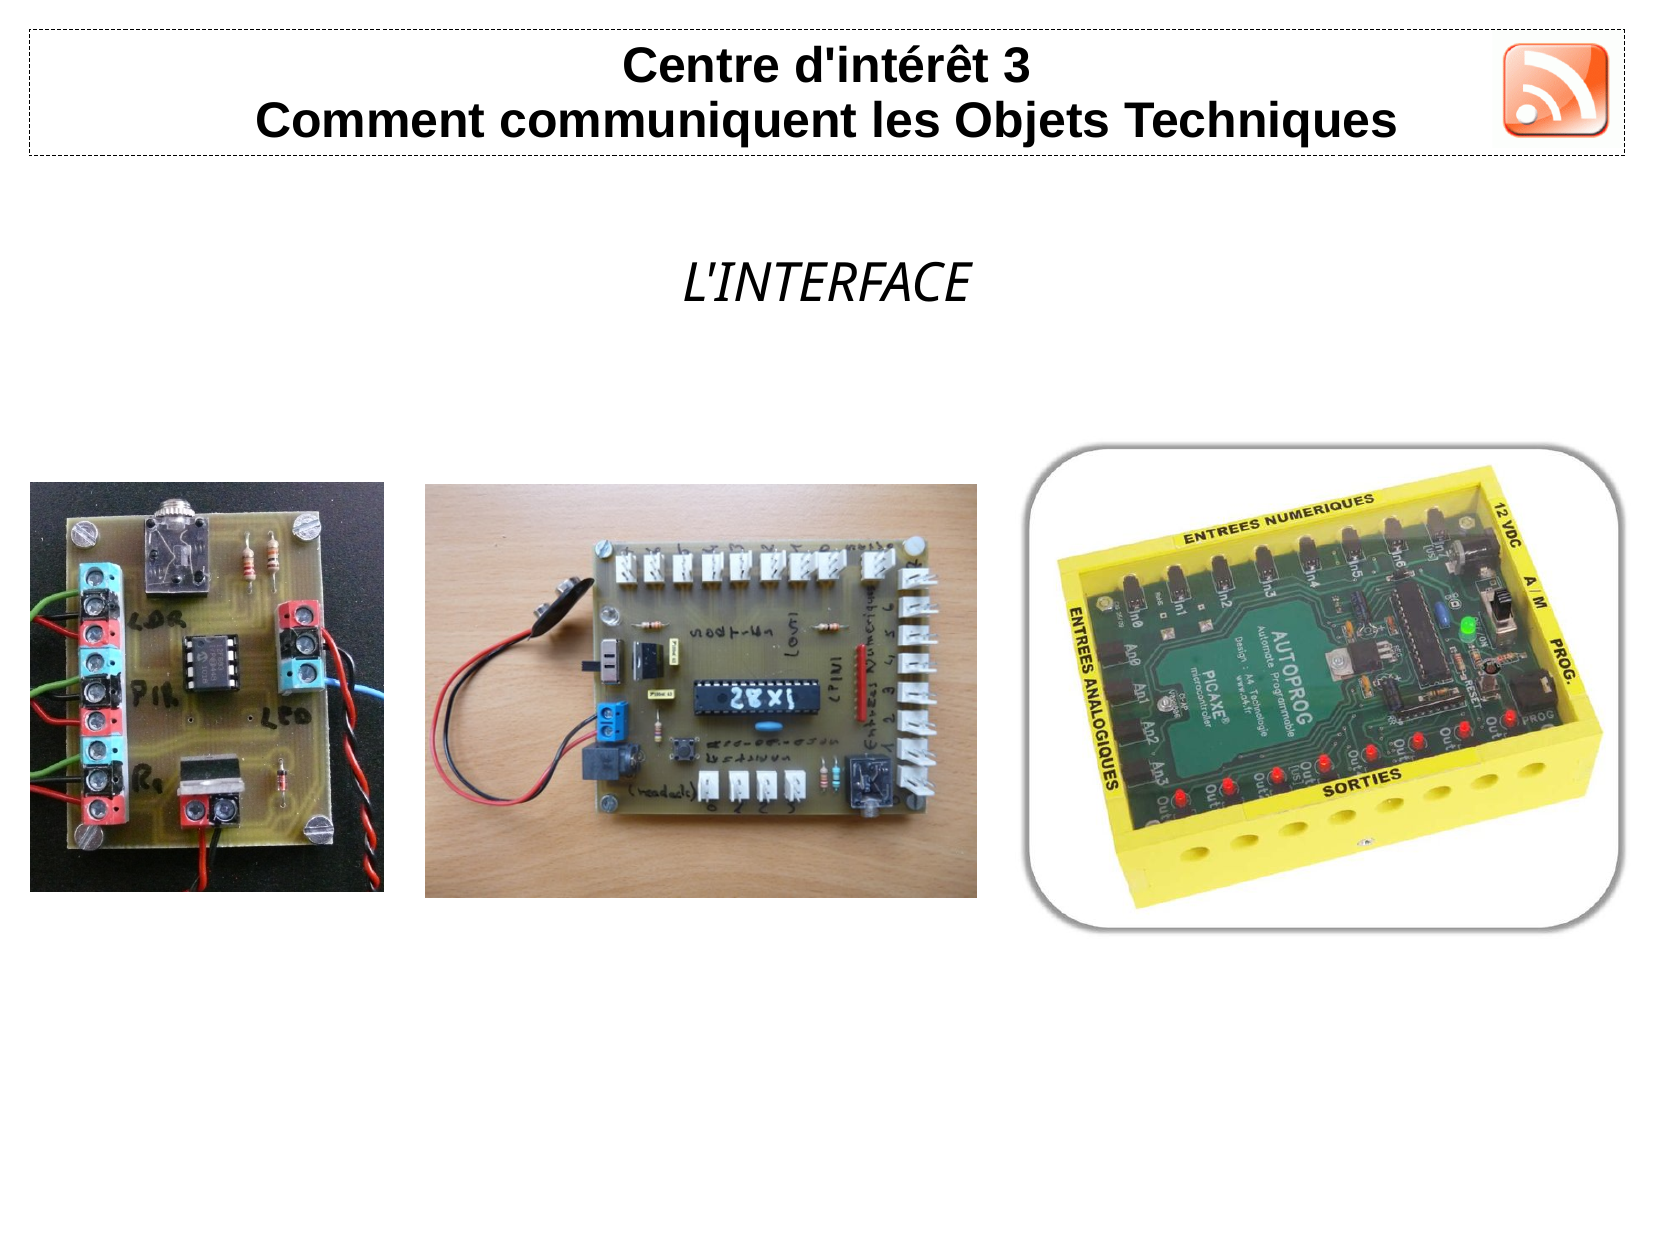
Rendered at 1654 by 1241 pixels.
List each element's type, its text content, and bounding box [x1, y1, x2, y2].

picture [30, 482, 384, 892]
text_box L'INTERFACE [614, 236, 1040, 327]
picture [425, 484, 977, 898]
picture [1015, 436, 1631, 939]
text_box Centre d'intérêt 3 Comment communiquent les Objets Techniques [29, 29, 1625, 156]
